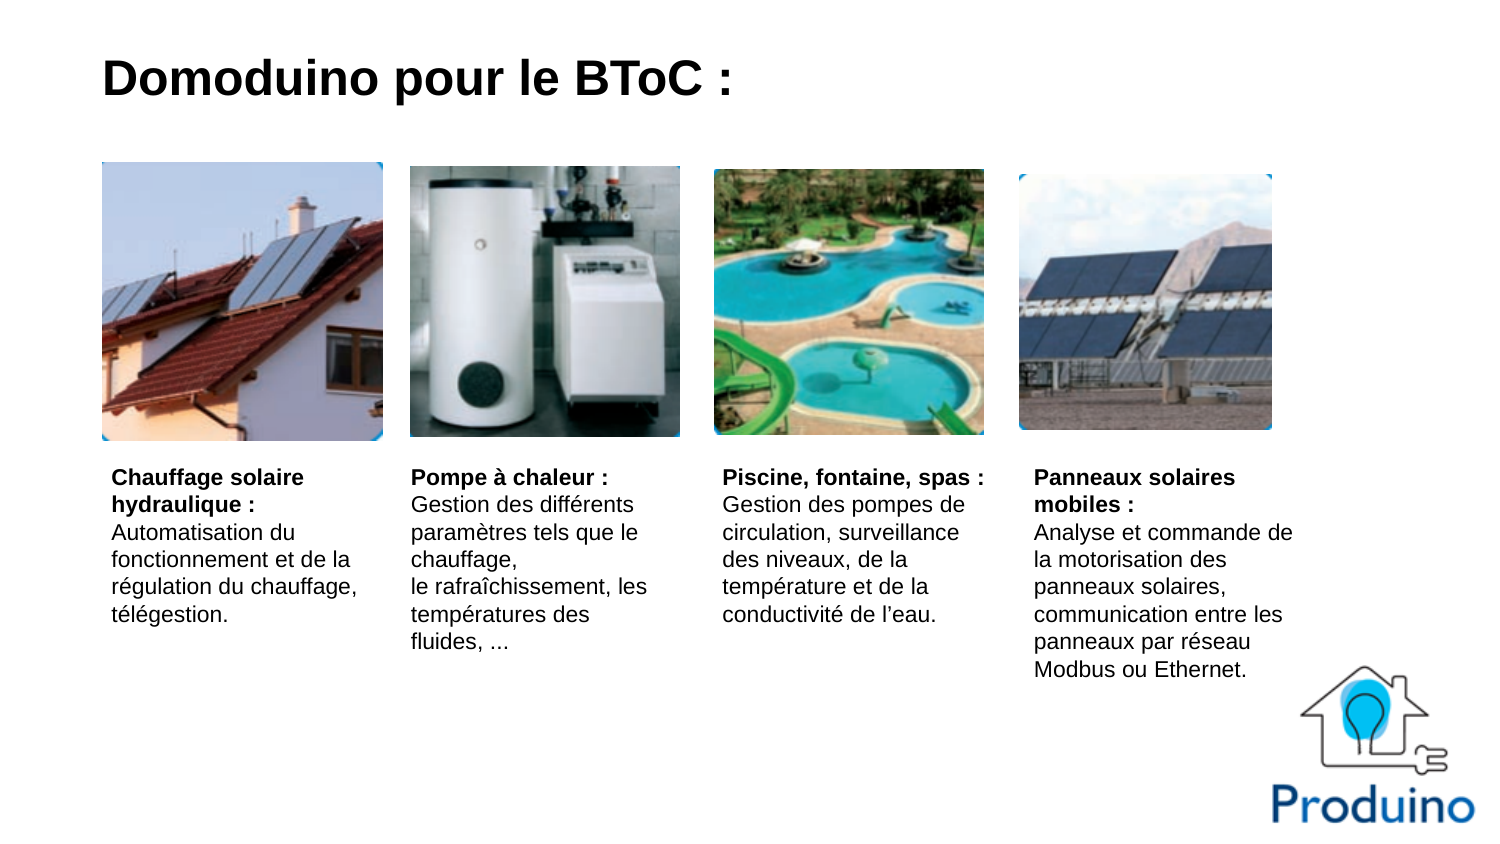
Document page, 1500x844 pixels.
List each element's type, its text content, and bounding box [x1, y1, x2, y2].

picture [1019, 174, 1272, 430]
text_box Chauffage solaire hydraulique : Automatisation du fonctionnement et de la régulation du chauffage, télégestion. [96, 447, 395, 630]
picture [714, 169, 984, 435]
picture [1271, 664, 1477, 826]
picture [102, 162, 383, 441]
text_box Piscine, fontaine, spas : Gestion des pompes de circulation, surveillance des niveaux, de la température et de la conductivité de l’eau. [707, 447, 1006, 630]
picture [410, 166, 680, 437]
text_box Domoduino pour le BToC : [87, 30, 1168, 157]
text_box Panneaux solaires mobiles : Analyse et commande de la motorisation des panneaux solaires, communication entre les panneaux par réseau Modbus ou Ethernet. [1019, 447, 1318, 630]
text_box Pompe à chaleur : Gestion des différents paramètres tels que le chauffage, le rafraîchissement, les températures des fluides, ... [395, 447, 695, 630]
